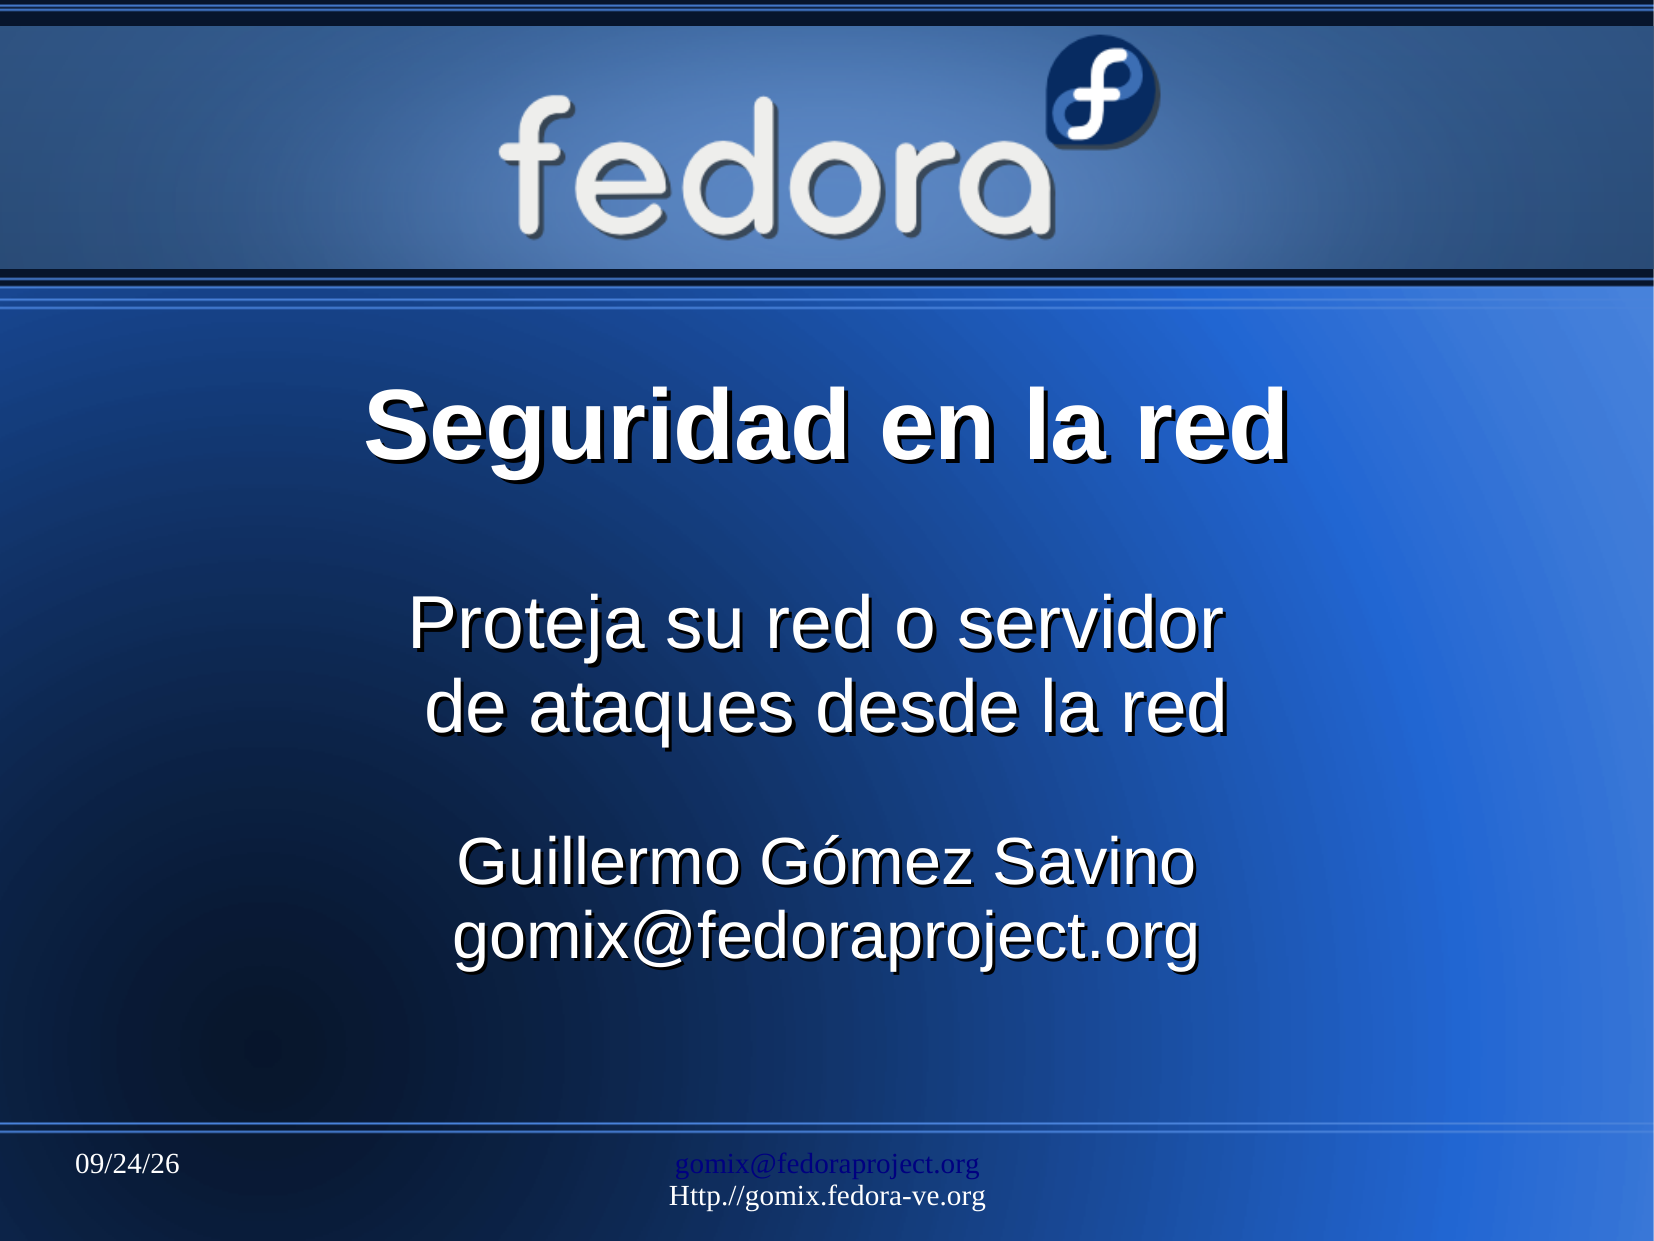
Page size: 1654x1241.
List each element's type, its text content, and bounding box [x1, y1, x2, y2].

title Seguridad en la red [82, 328, 1571, 521]
subtitle Proteja su red o servidor de ataques desde la red Guillermo Gómez Savino gomix@fedoraproject.org [82, 521, 1571, 1129]
picture [0, 0, 1654, 1241]
